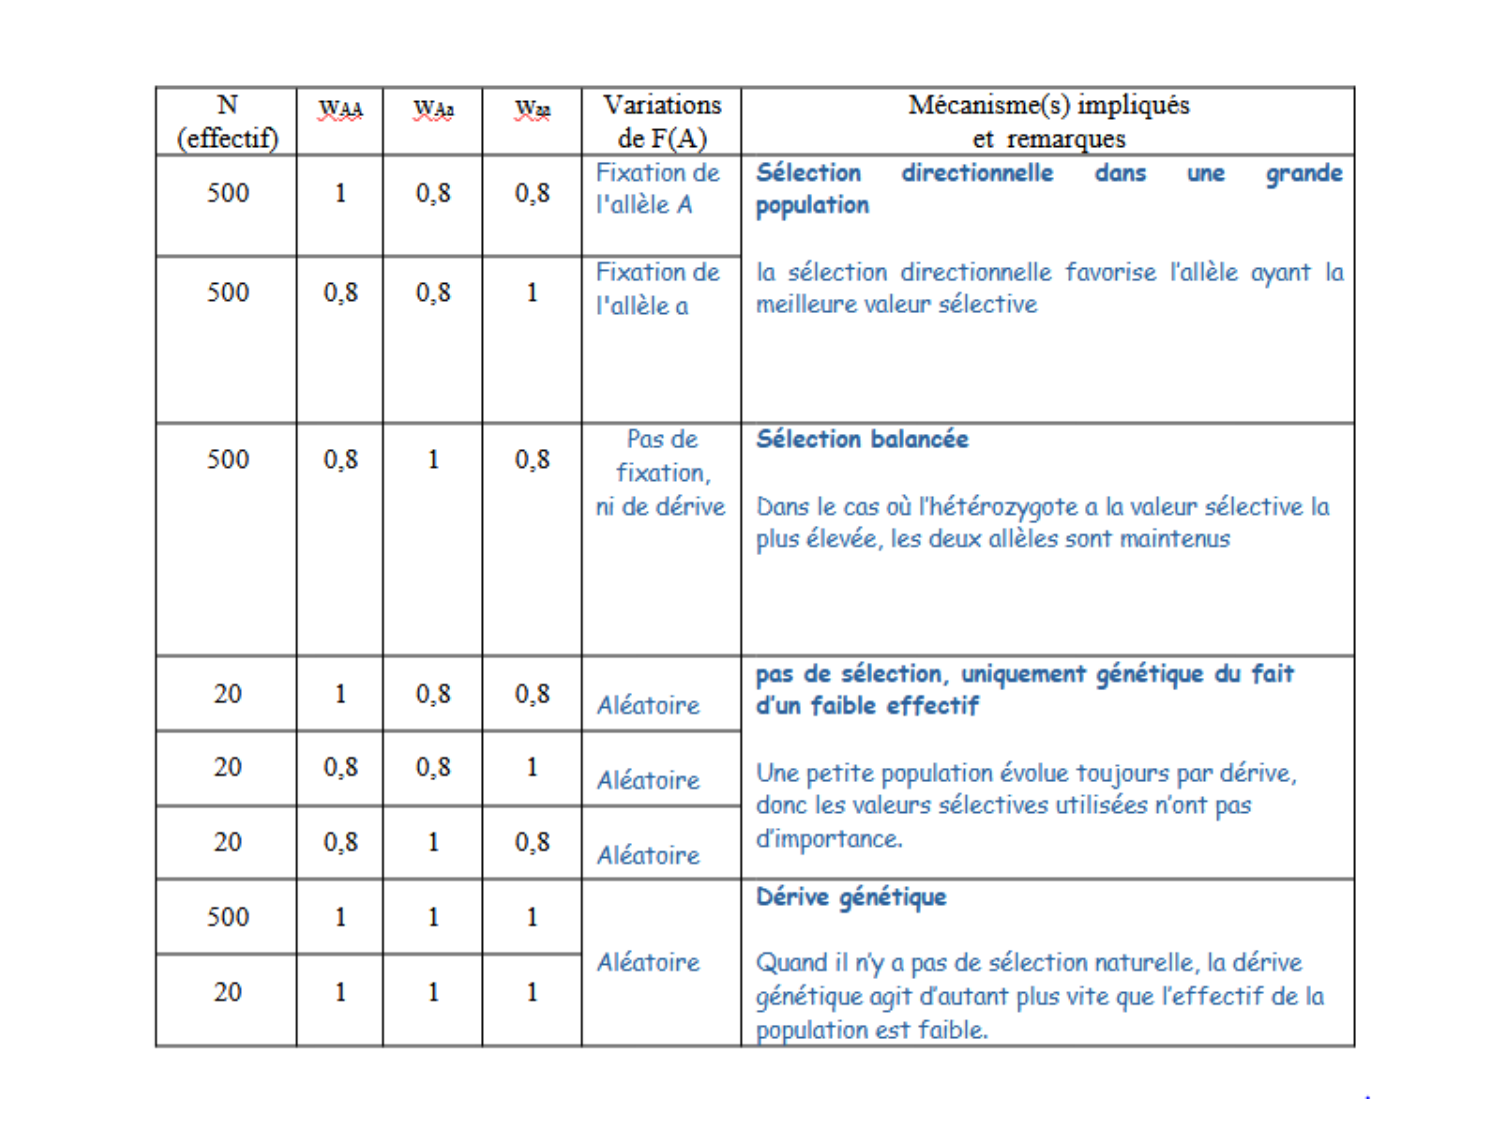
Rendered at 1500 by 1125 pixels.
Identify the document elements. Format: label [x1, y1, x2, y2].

picture [118, 82, 1371, 1099]
